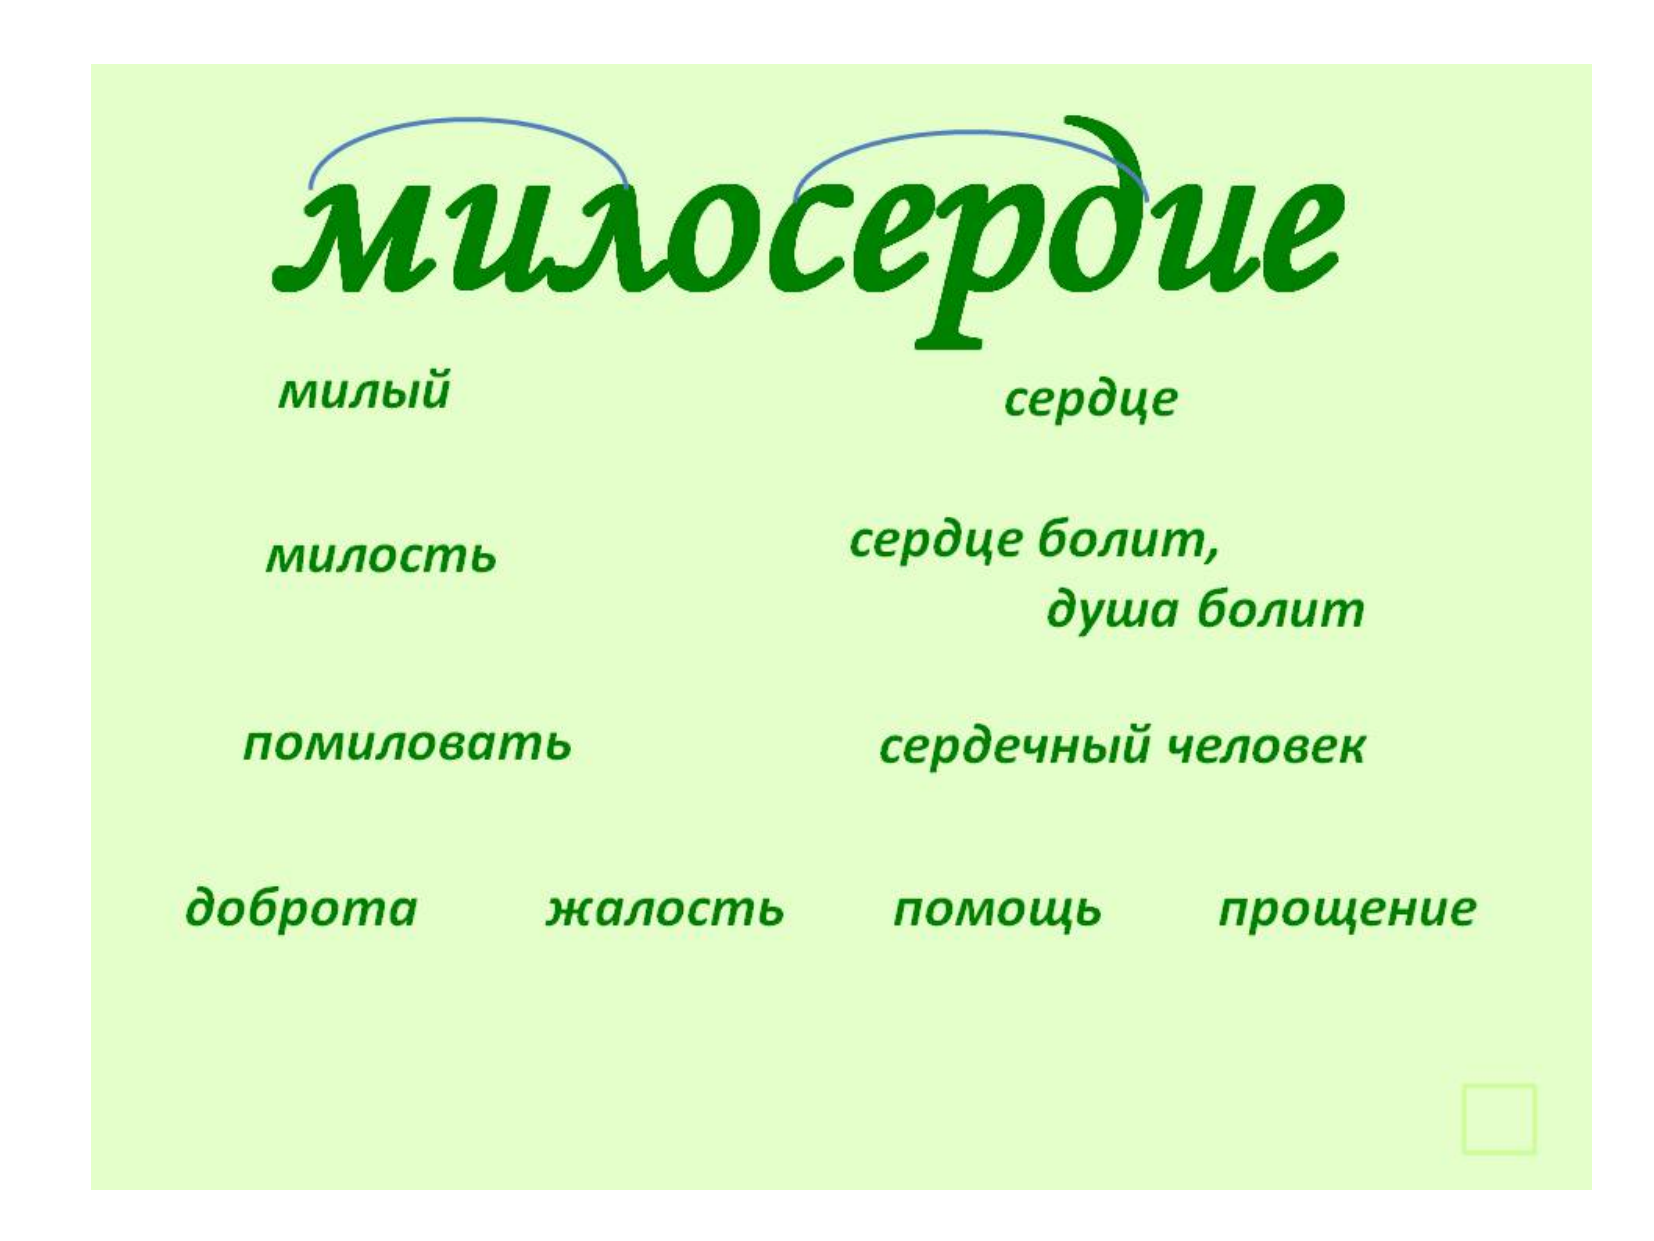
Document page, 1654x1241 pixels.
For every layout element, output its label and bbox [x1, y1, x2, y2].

picture [91, 64, 1592, 1190]
